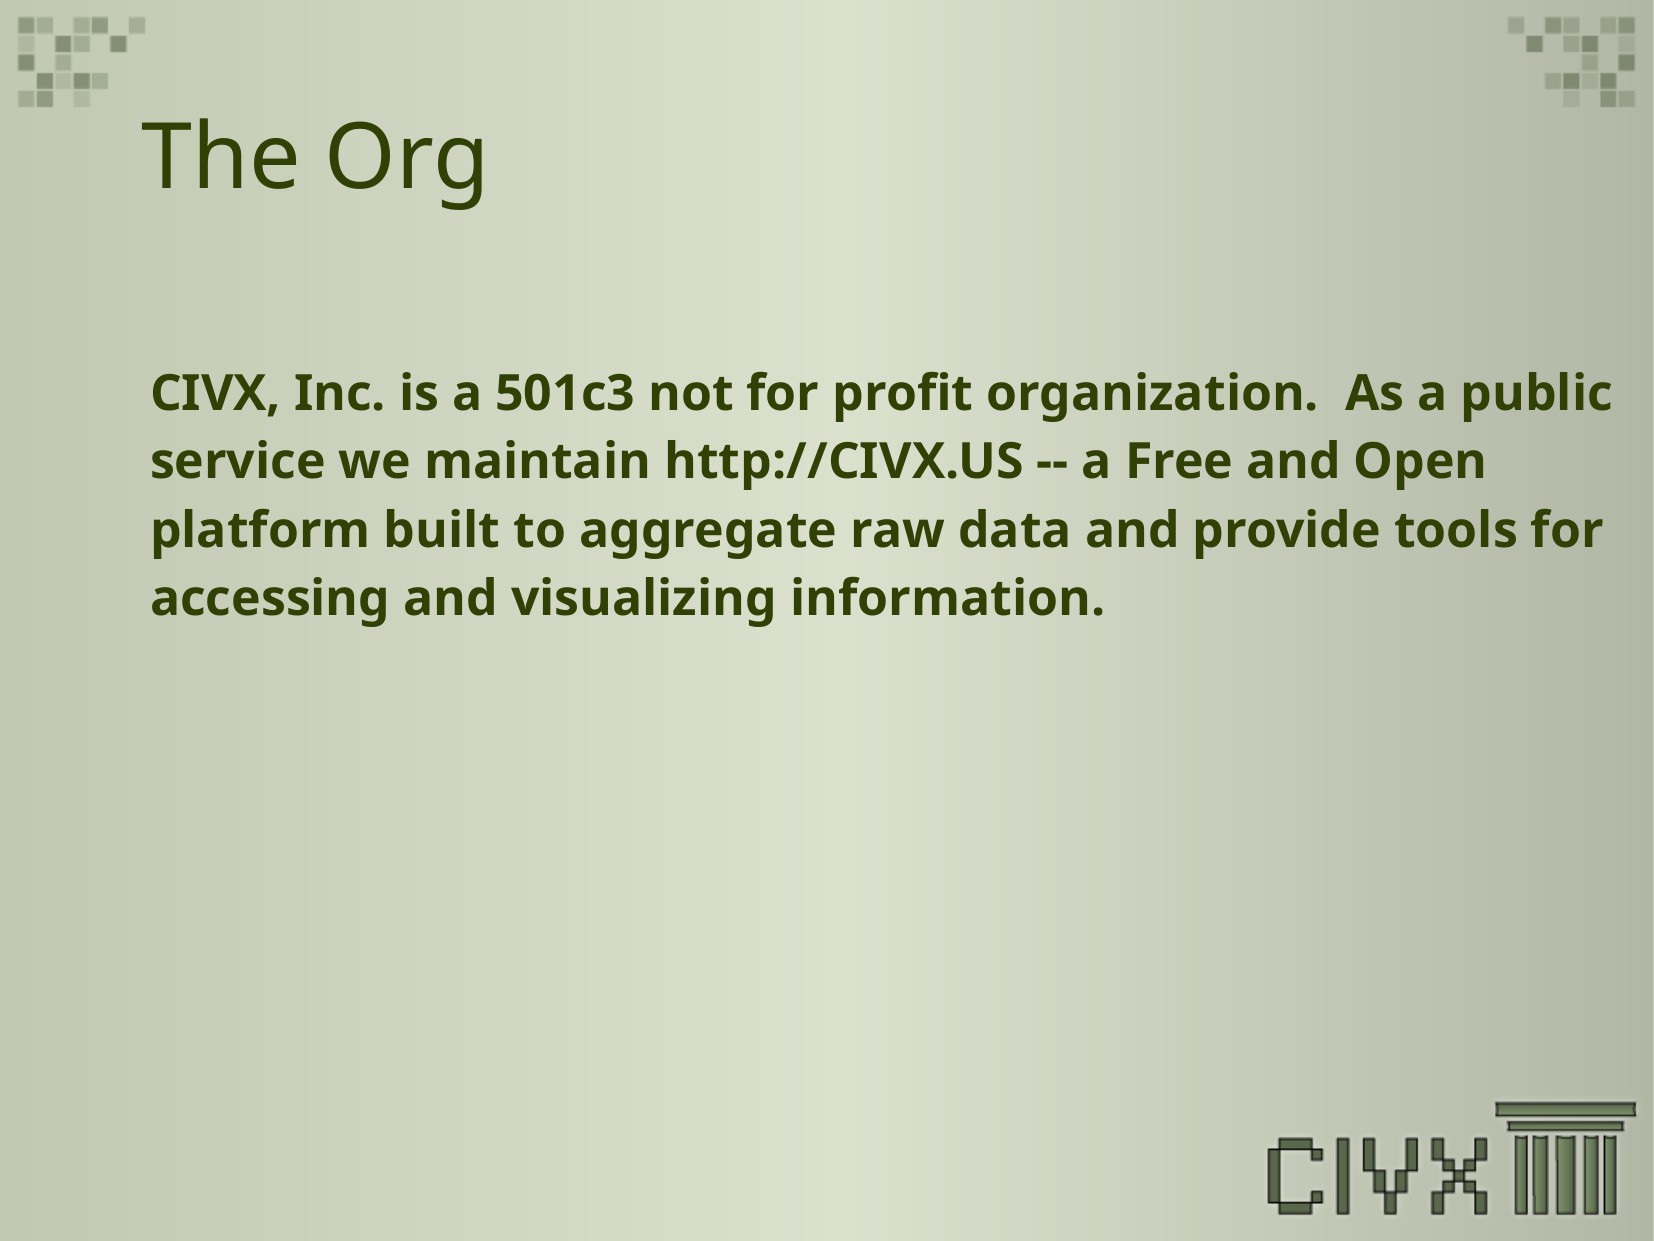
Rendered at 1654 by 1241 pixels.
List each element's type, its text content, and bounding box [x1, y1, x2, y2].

title The Org [141, 56, 1630, 250]
subtitle CIVX, Inc. is a 501c3 not for profit organization. As a public service we maintain http://CIVX.US -- a Free and Open platform built to aggregate raw data and provide tools for accessing and visualizing information. [150, 262, 1639, 1067]
picture [0, 0, 1654, 1241]
